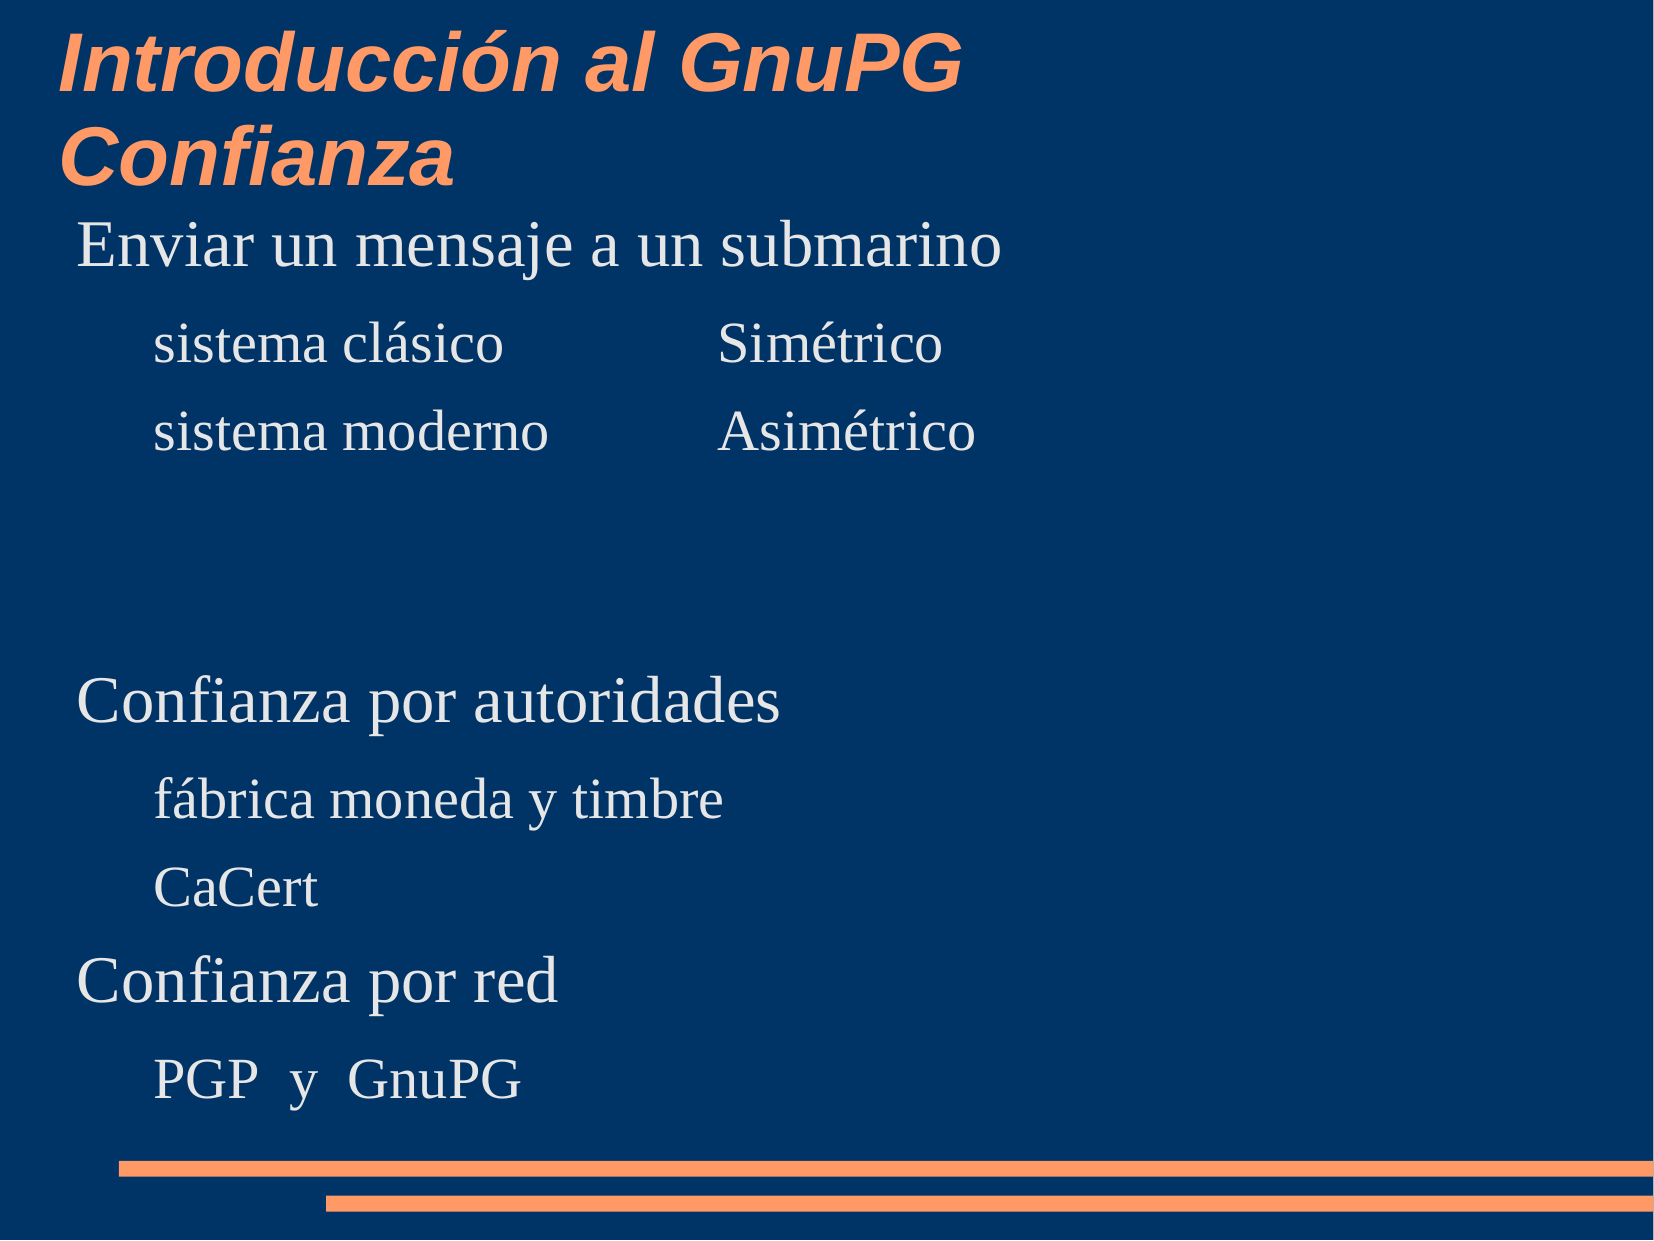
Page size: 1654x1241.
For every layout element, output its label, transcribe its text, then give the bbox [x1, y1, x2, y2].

list Enviar un mensaje a un submarino sistema clásico Simétrico sistema moderno Asimétrico Confianza por autoridades fábrica moneda y timbre CaCert Confianza por red PGP y GnuPG [59, 206, 1536, 1241]
title Introducción al GnuPG Confianza [59, 12, 1472, 206]
